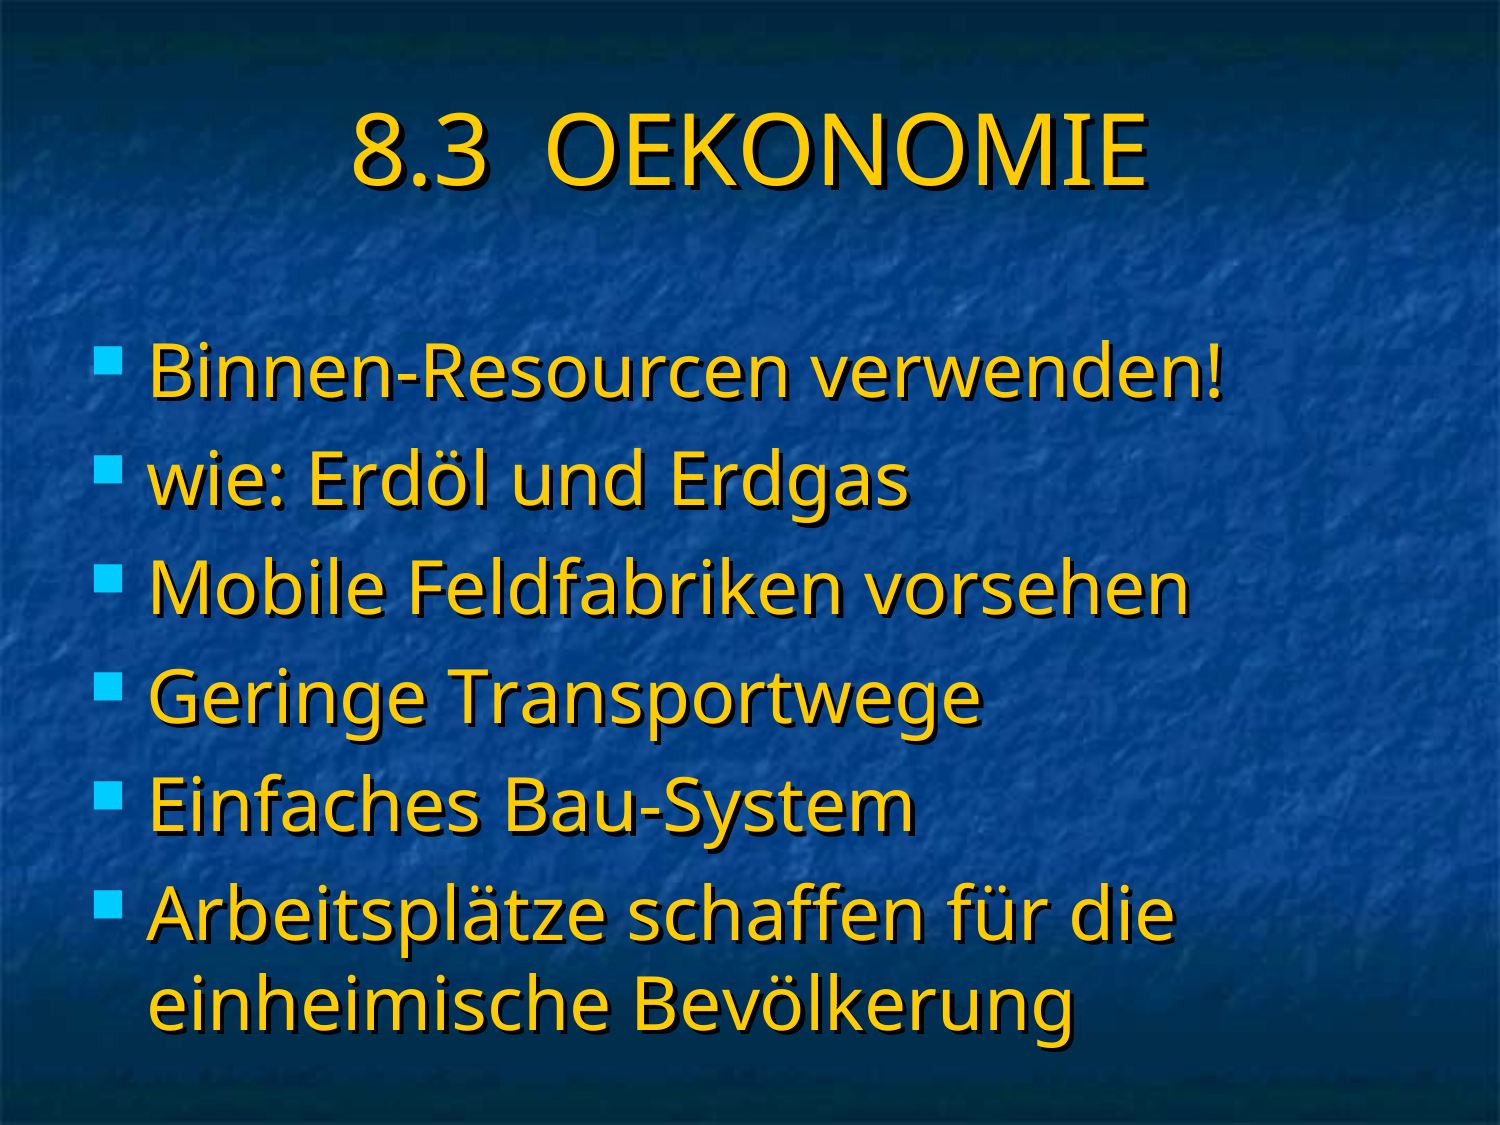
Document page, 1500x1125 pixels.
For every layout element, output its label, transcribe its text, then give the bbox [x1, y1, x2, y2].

picture [0, 0, 1500, 1125]
title 8.3 OEKONOMIE [75, 54, 1426, 236]
list Binnen-Resourcen verwenden! wie: Erdöl und Erdgas Mobile Feldfabriken vorsehen Geringe Transportwege Einfaches Bau-System Arbeitsplätze schaffen für die einheimische Bevölkerung [75, 314, 1426, 1089]
